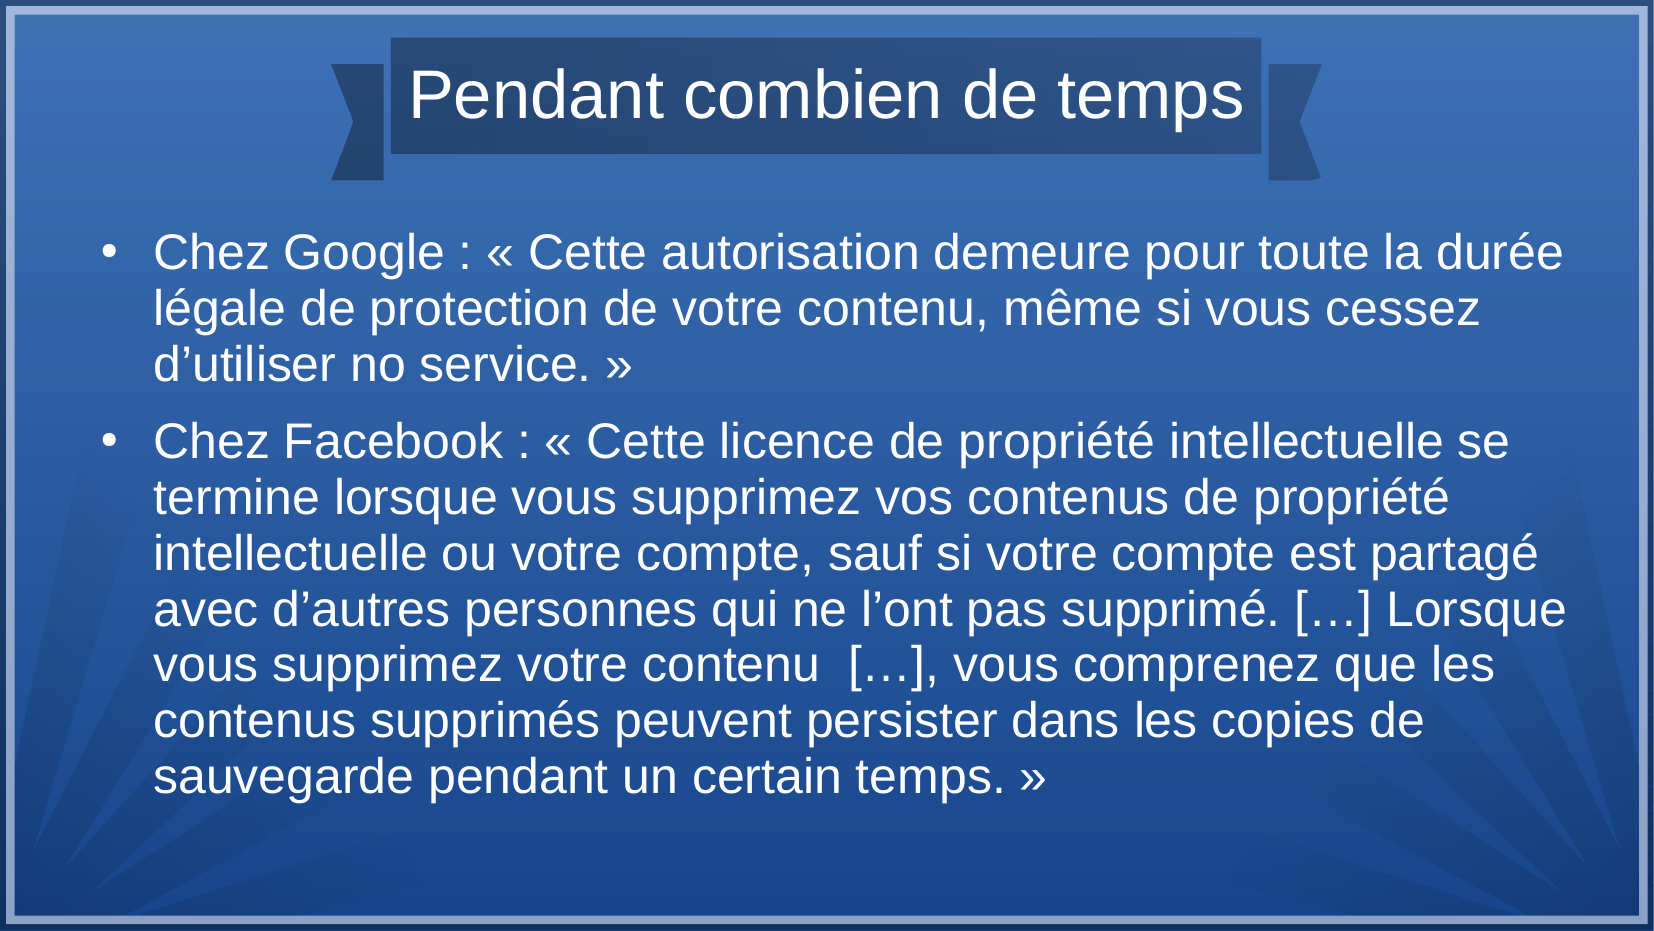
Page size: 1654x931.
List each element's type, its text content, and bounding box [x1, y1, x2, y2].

title Pendant combien de temps [389, 35, 1264, 154]
list Chez Google : « Cette autorisation demeure pour toute la durée légale de protection de votre contenu, même si vous cessez d’utiliser no service. » Chez Facebook : « Cette licence de propriété intellectuelle se termine lorsque vous supprimez vos contenus de propriété intellectuelle ou votre compte, sauf si votre compte est partagé avec d’autres personnes qui ne l’ont pas supprimé. […] Lorsque vous supprimez votre contenu […], vous comprenez que les contenus supprimés peuvent persister dans les copies de sauvegarde pendant un certain temps. » [82, 224, 1571, 848]
